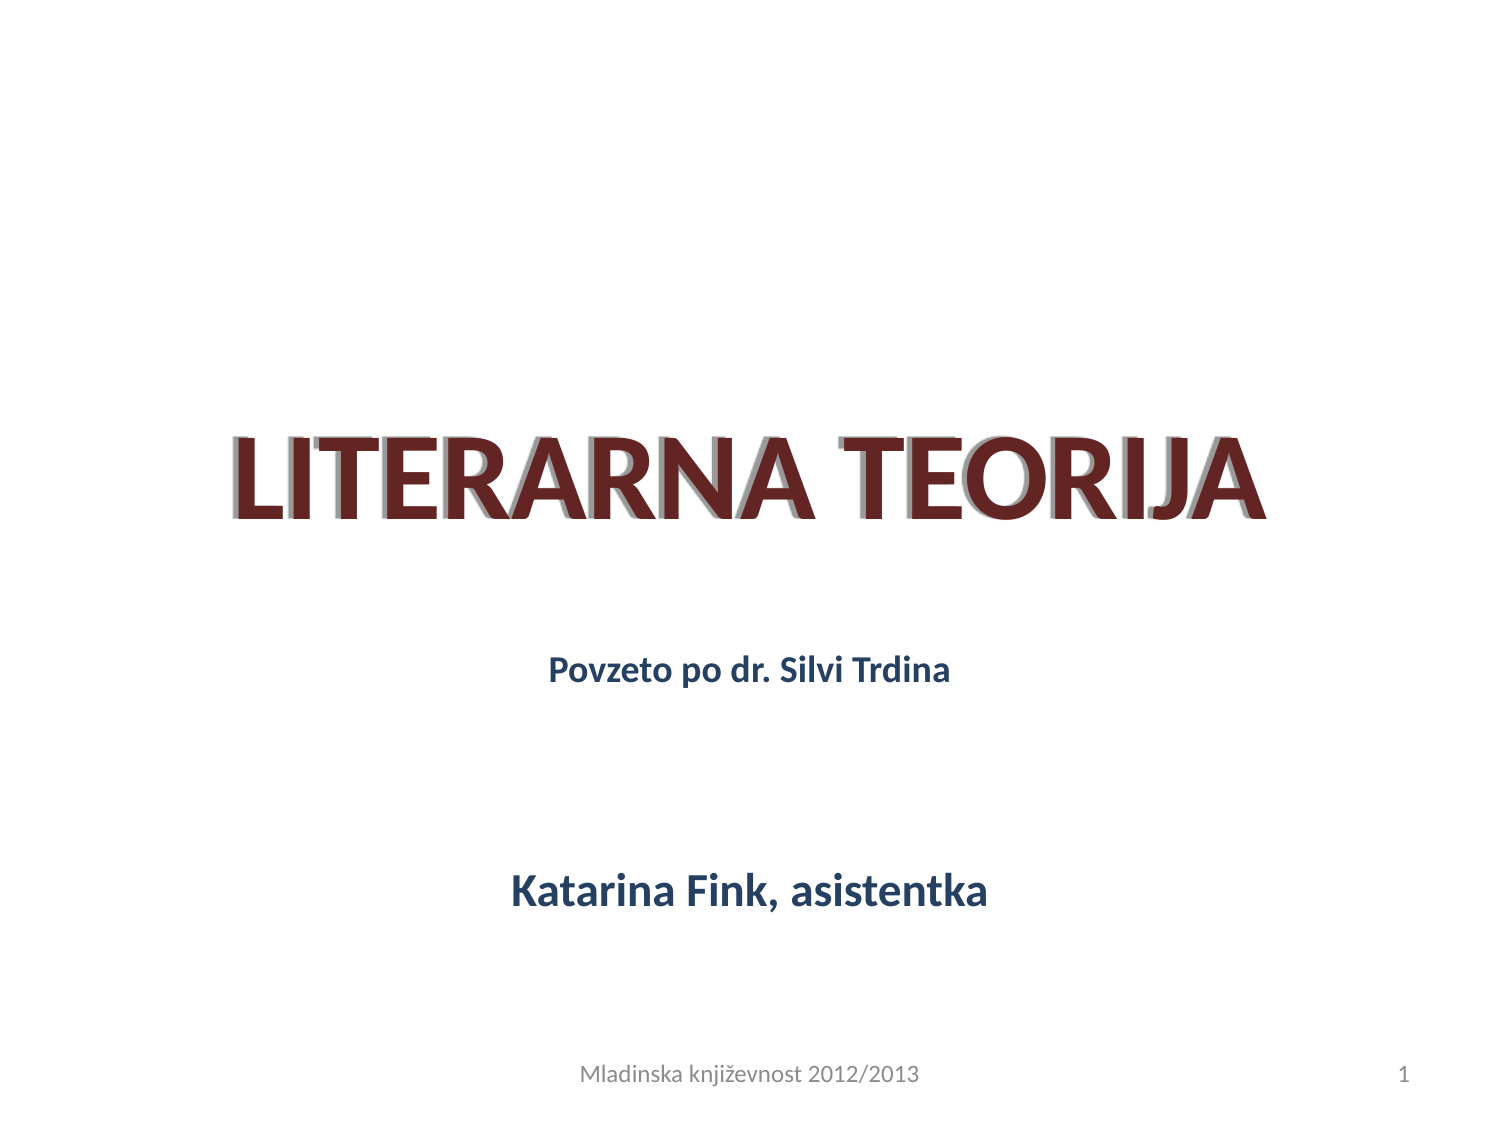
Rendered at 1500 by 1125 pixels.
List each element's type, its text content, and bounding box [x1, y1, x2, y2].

subtitle Povzeto po dr. Silvi Trdina Katarina Fink, asistentka [225, 637, 1275, 925]
title LITERARNA TEORIJA [112, 349, 1388, 591]
slide_number <number> [1074, 1042, 1425, 1103]
footer Mladinska književnost 2012/2013 [512, 1042, 988, 1103]
